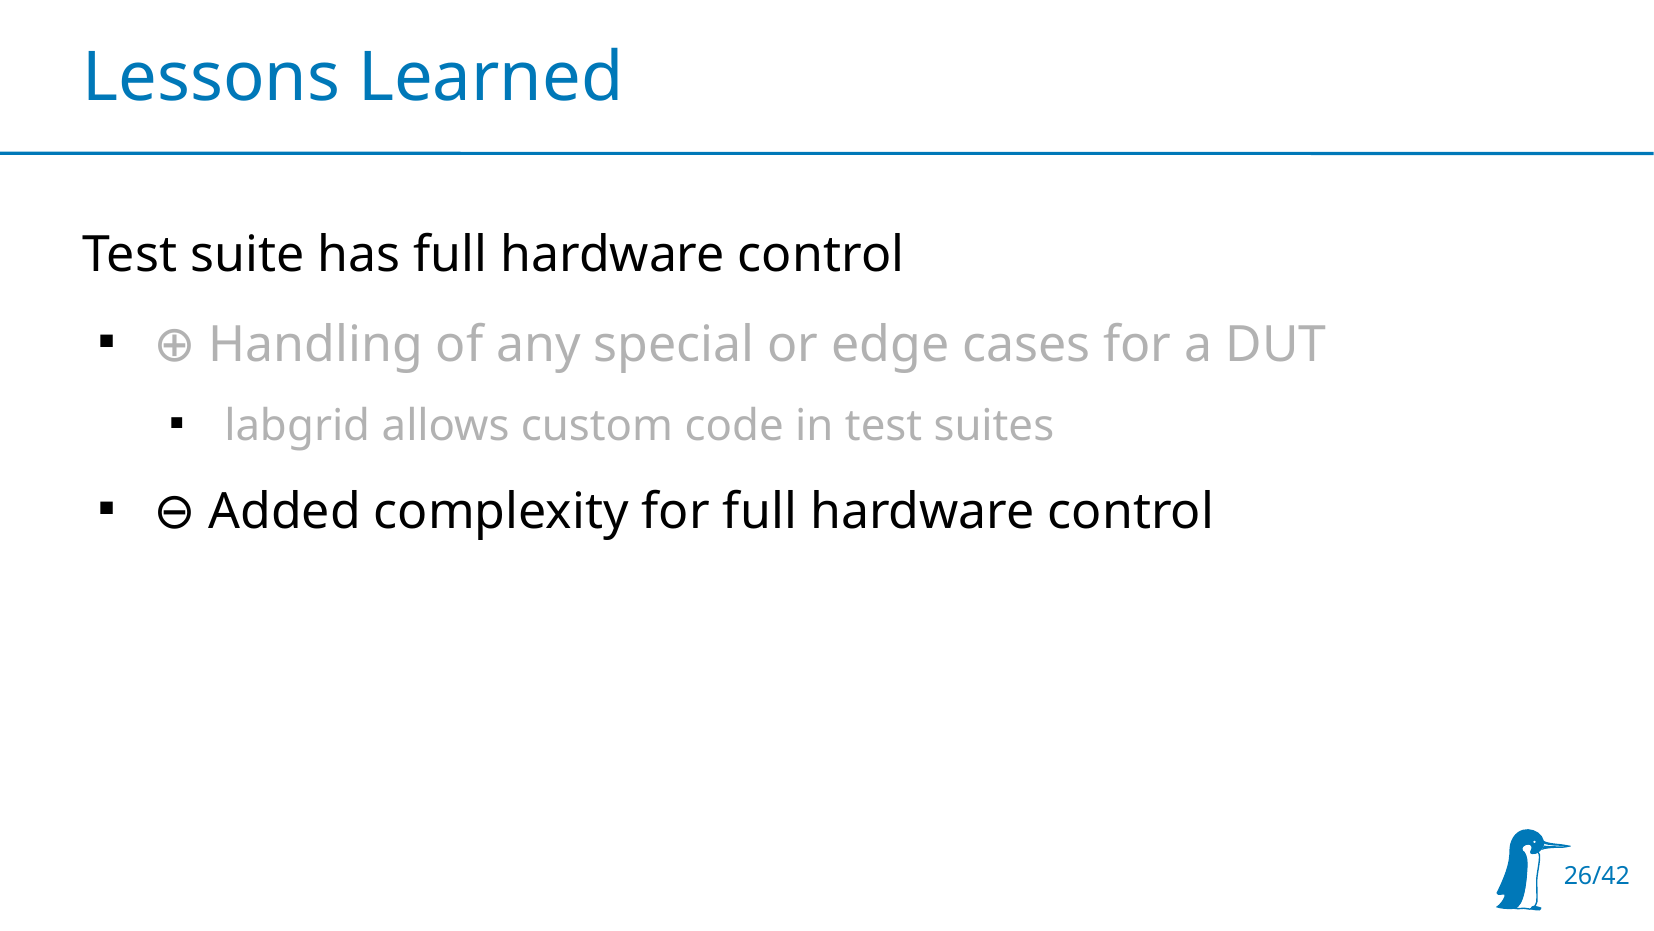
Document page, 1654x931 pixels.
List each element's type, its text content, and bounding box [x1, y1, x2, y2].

list Test suite has full hardware control ⊕ Handling of any special or edge cases for a DUT labgrid allows custom code in test suites ⊖ Added complexity for full hardware control [82, 217, 1571, 861]
title Lessons Learned [82, 30, 1571, 121]
